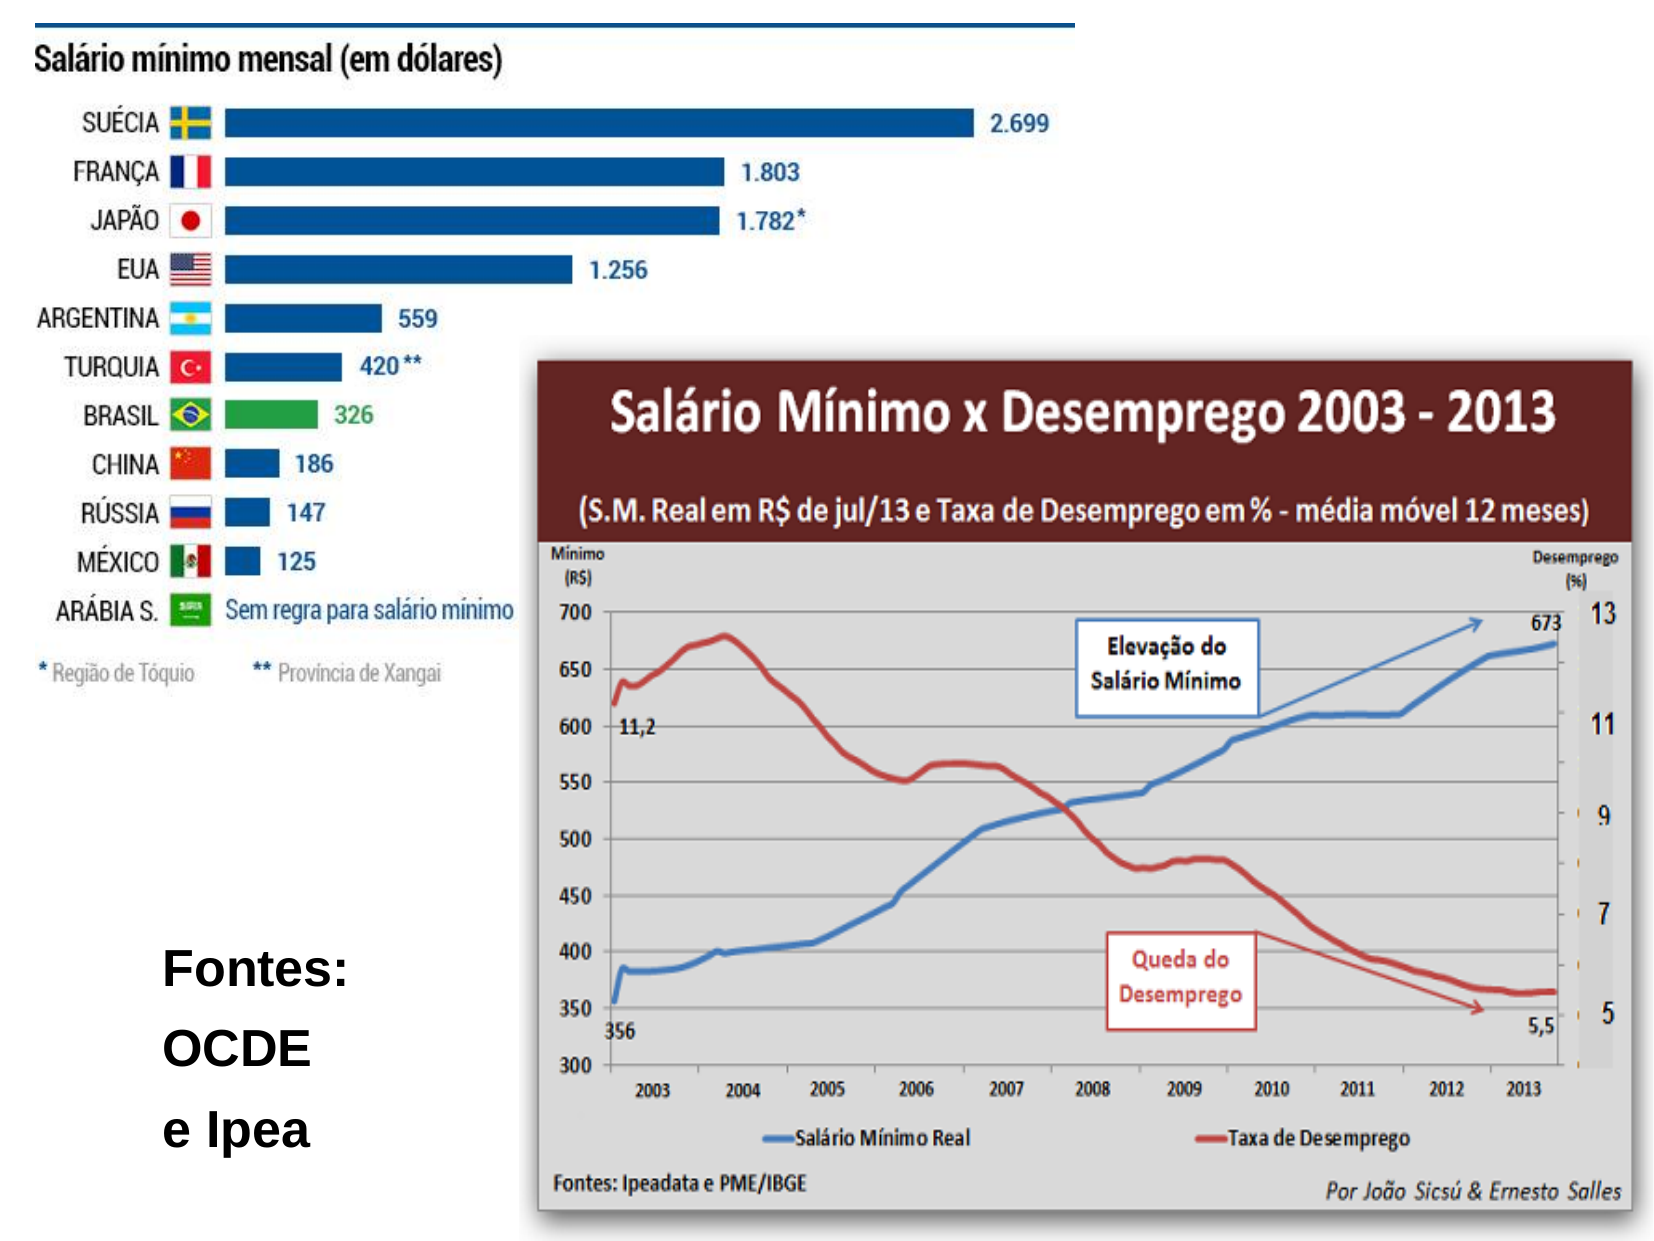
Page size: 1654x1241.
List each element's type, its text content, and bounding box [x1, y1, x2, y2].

picture [35, 23, 1654, 1241]
text_box Fontes: OCDE e Ipea [147, 926, 414, 1166]
